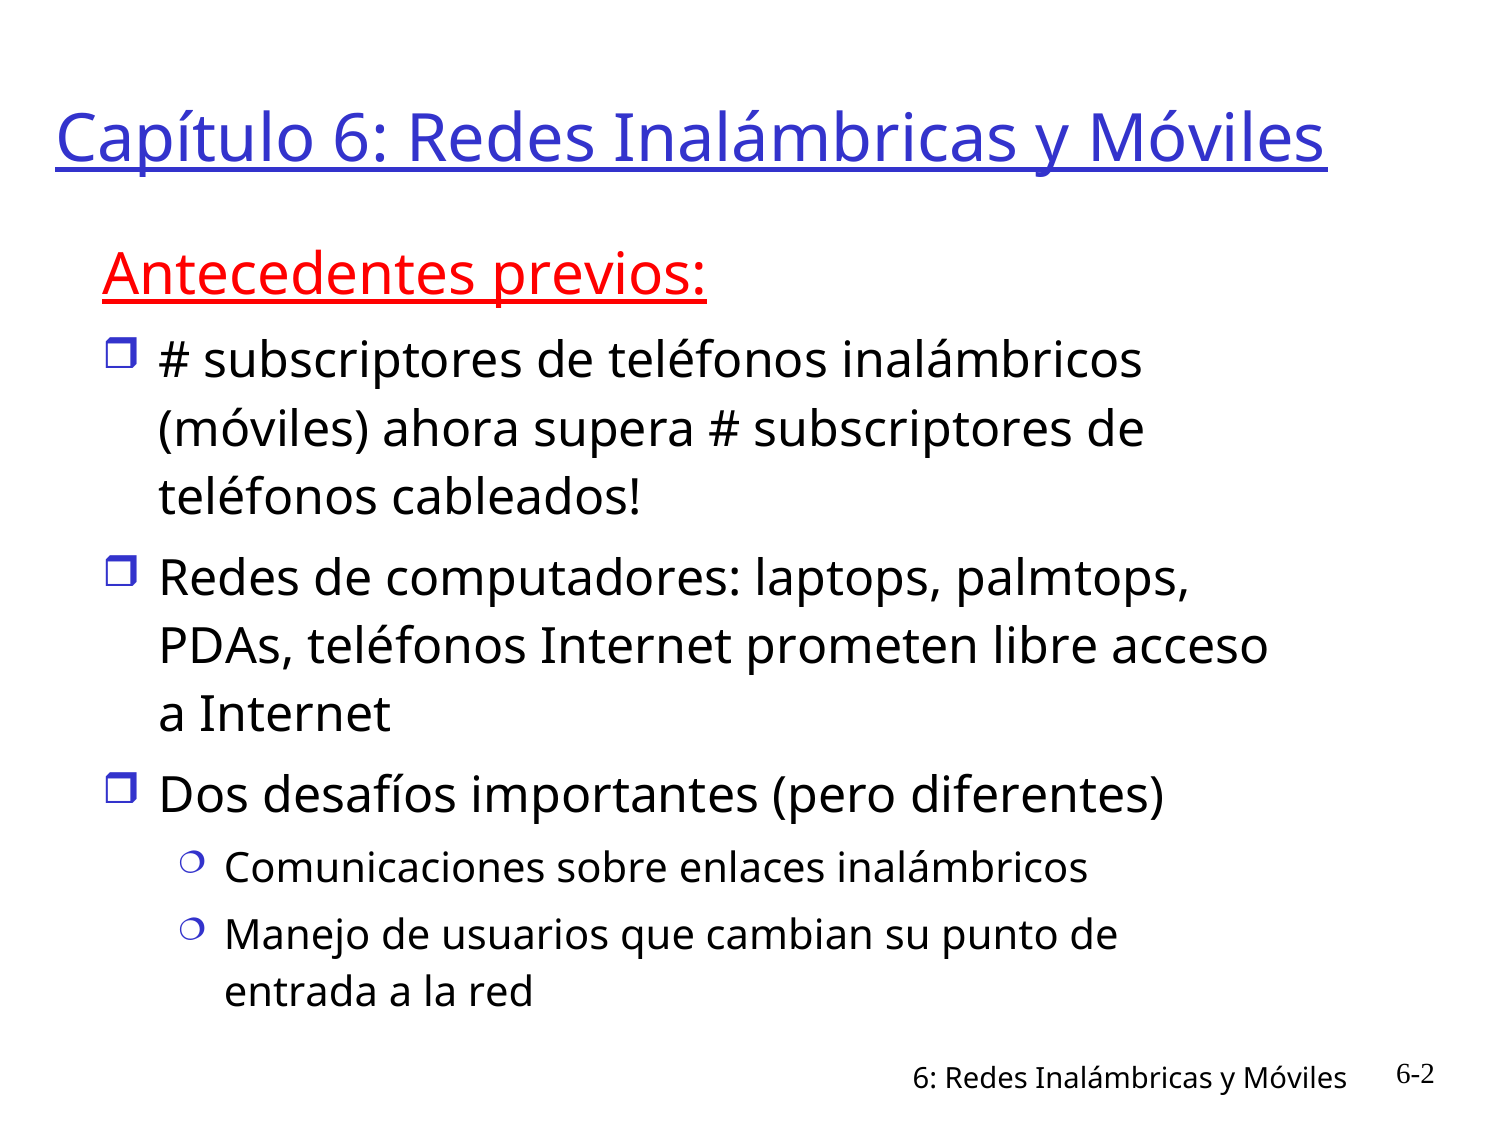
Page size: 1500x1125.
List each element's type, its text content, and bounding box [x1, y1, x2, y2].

title Capítulo 6: Redes Inalámbricas y Móviles [40, 41, 1453, 230]
list Antecedentes previos: # subscriptores de teléfonos inalámbricos (móviles) ahora supera # subscriptores de teléfonos cableados! Redes de computadores: laptops, palmtops, PDAs, teléfonos Internet prometen libre acceso a Internet Dos desafíos importantes (pero diferentes) Comunicaciones sobre enlaces inalámbricos Manejo de usuarios que cambian su punto de entrada a la red [87, 224, 1286, 988]
